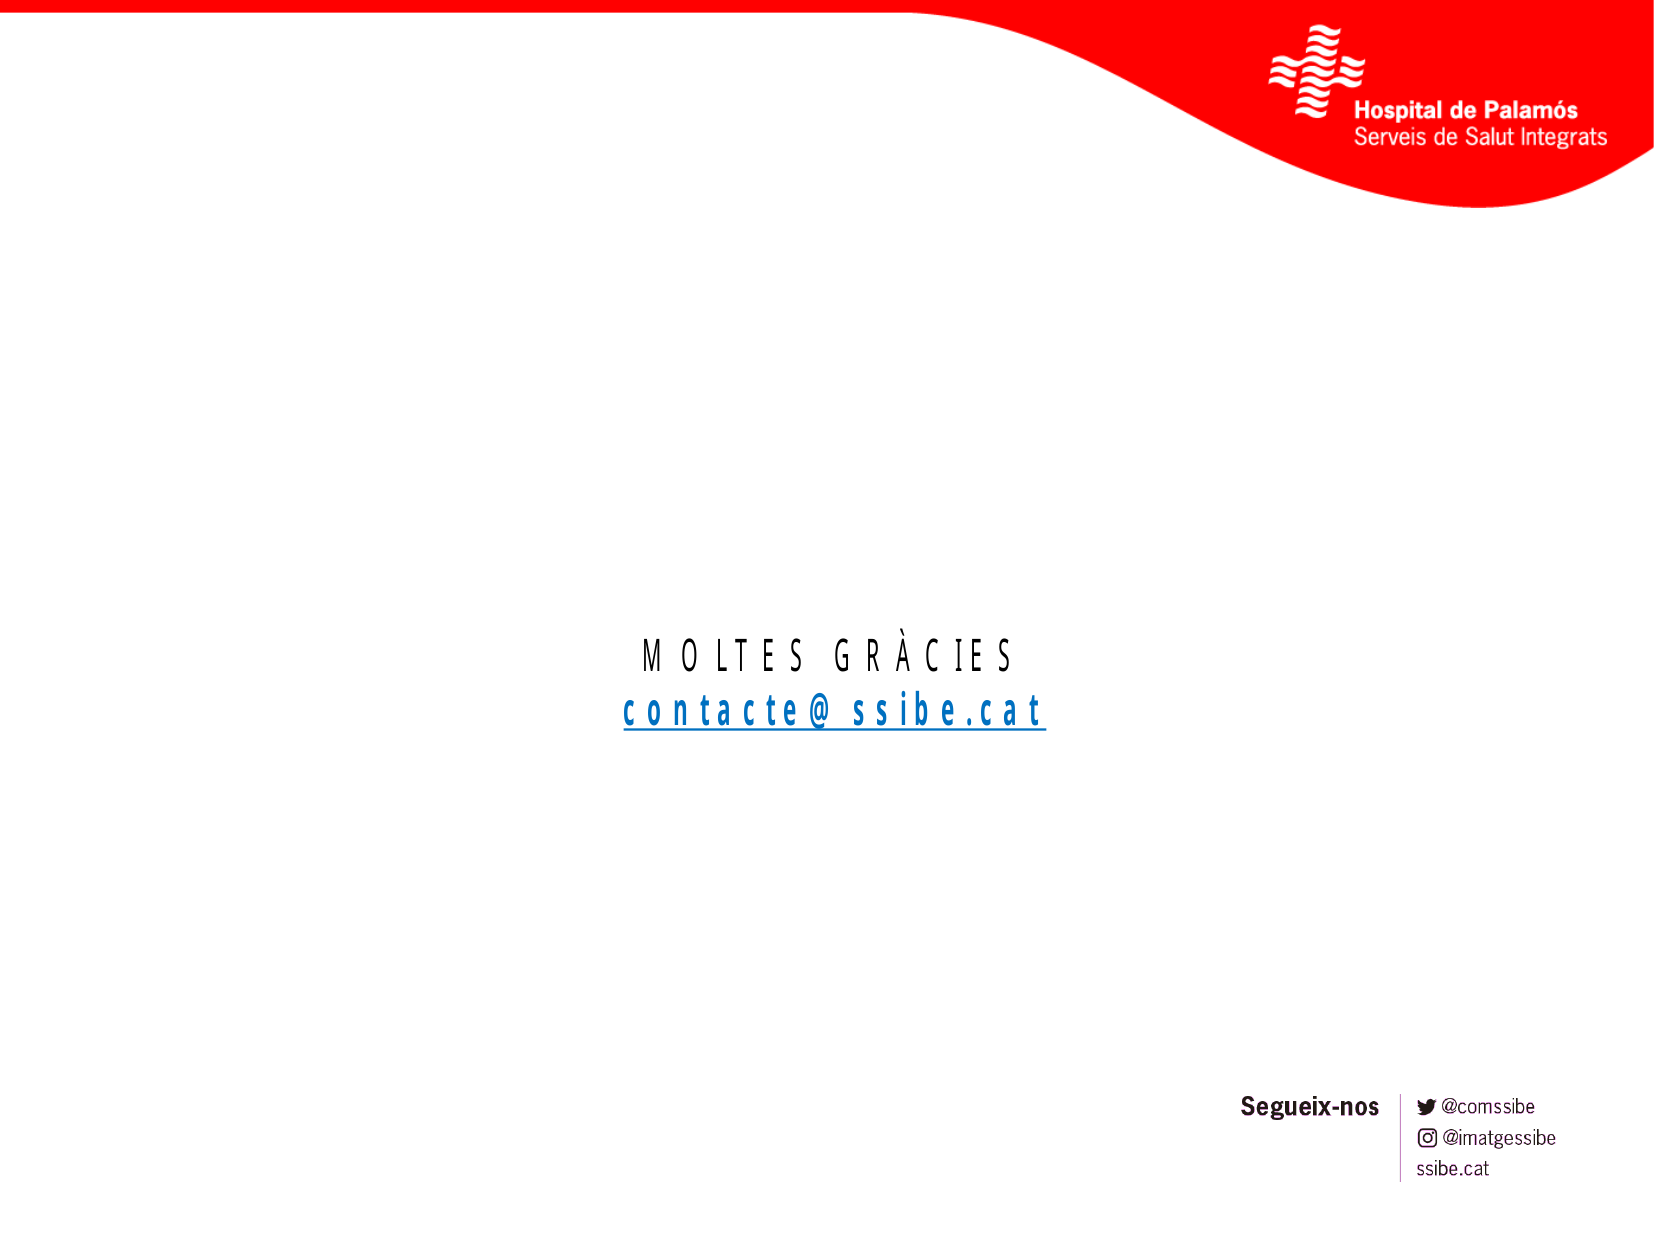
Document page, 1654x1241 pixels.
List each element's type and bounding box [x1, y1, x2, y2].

picture [431, 611, 1238, 763]
picture [0, 0, 1654, 208]
picture [1240, 1094, 1556, 1182]
